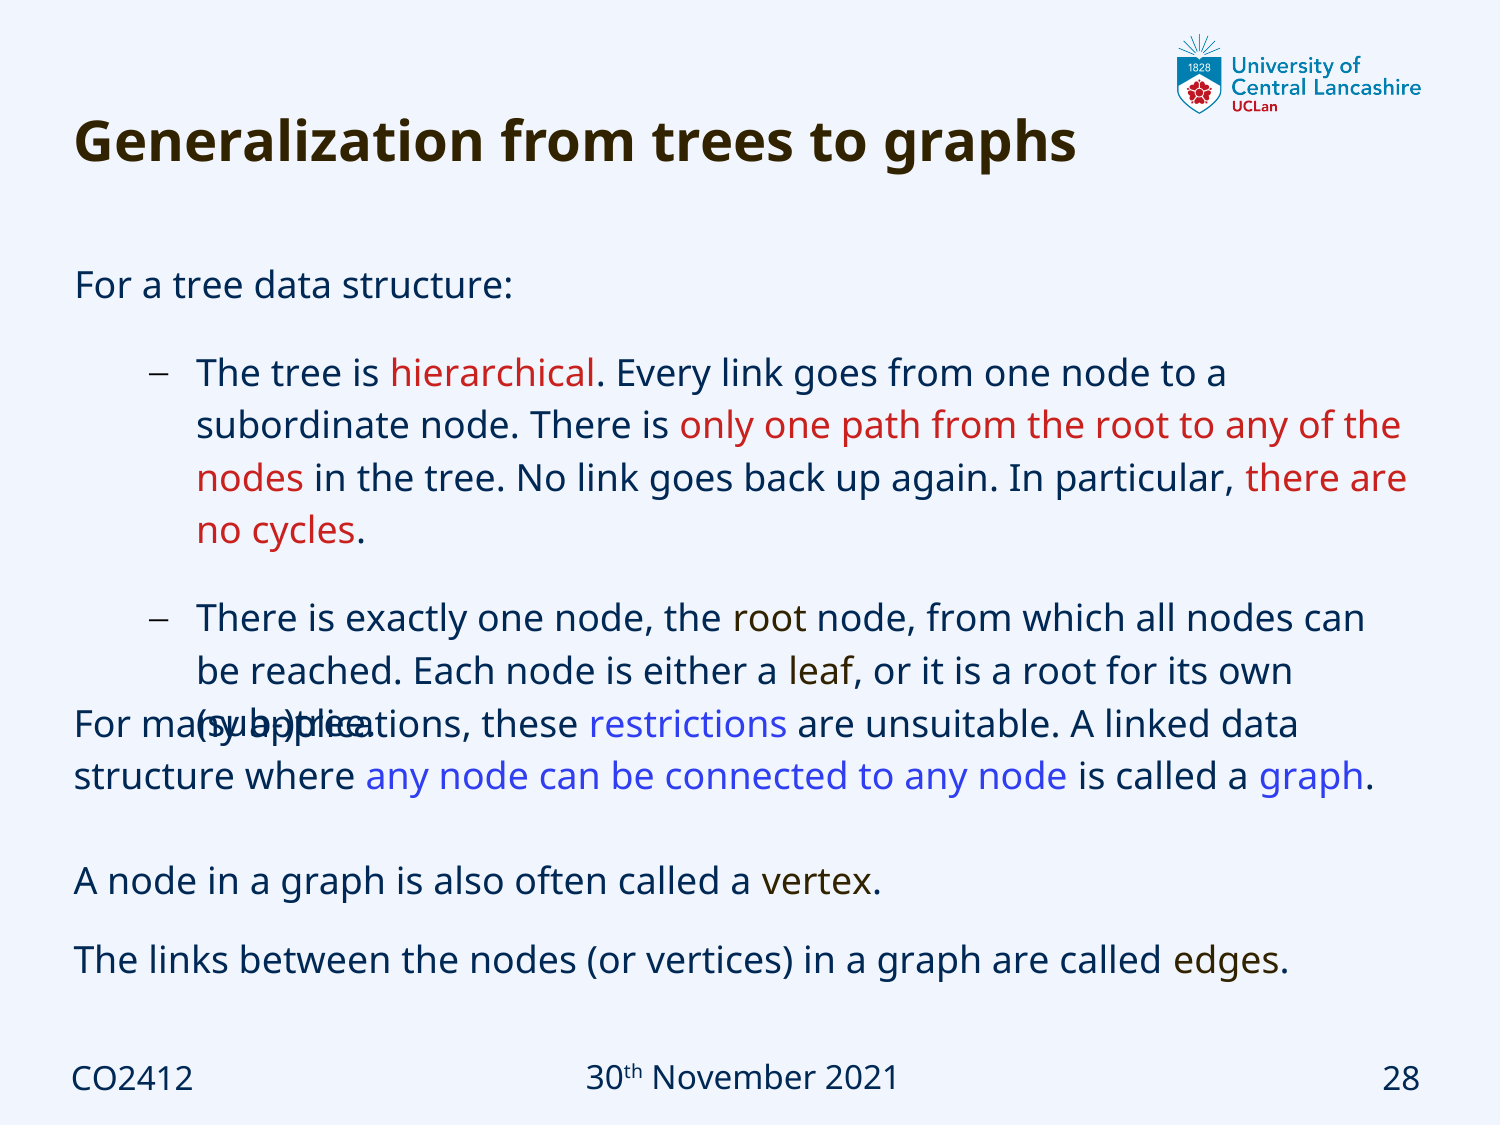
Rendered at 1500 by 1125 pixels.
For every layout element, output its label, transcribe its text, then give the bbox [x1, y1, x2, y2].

picture [1177, 34, 1421, 54]
text_box For many applications, these restrictions are unsuitable. A linked data structure where any node can be connected to any node is called a graph. A node in a graph is also often called a vertex. The links between the nodes (or vertices) in a graph are called edges. [58, 684, 1431, 989]
text_box For a tree data structure: The tree is hierarchical. Every link goes from one node to a subordinate node. There is only one path from the root to any of the nodes in the tree. No link goes back up again. In particular, there are no cycles. There is exactly one node, the root node, from which all nodes can be reached. Each node is either a leaf, or it is a root for its own (sub-)tree. [59, 245, 1435, 985]
title Generalization from trees to graphs [58, 54, 1500, 224]
